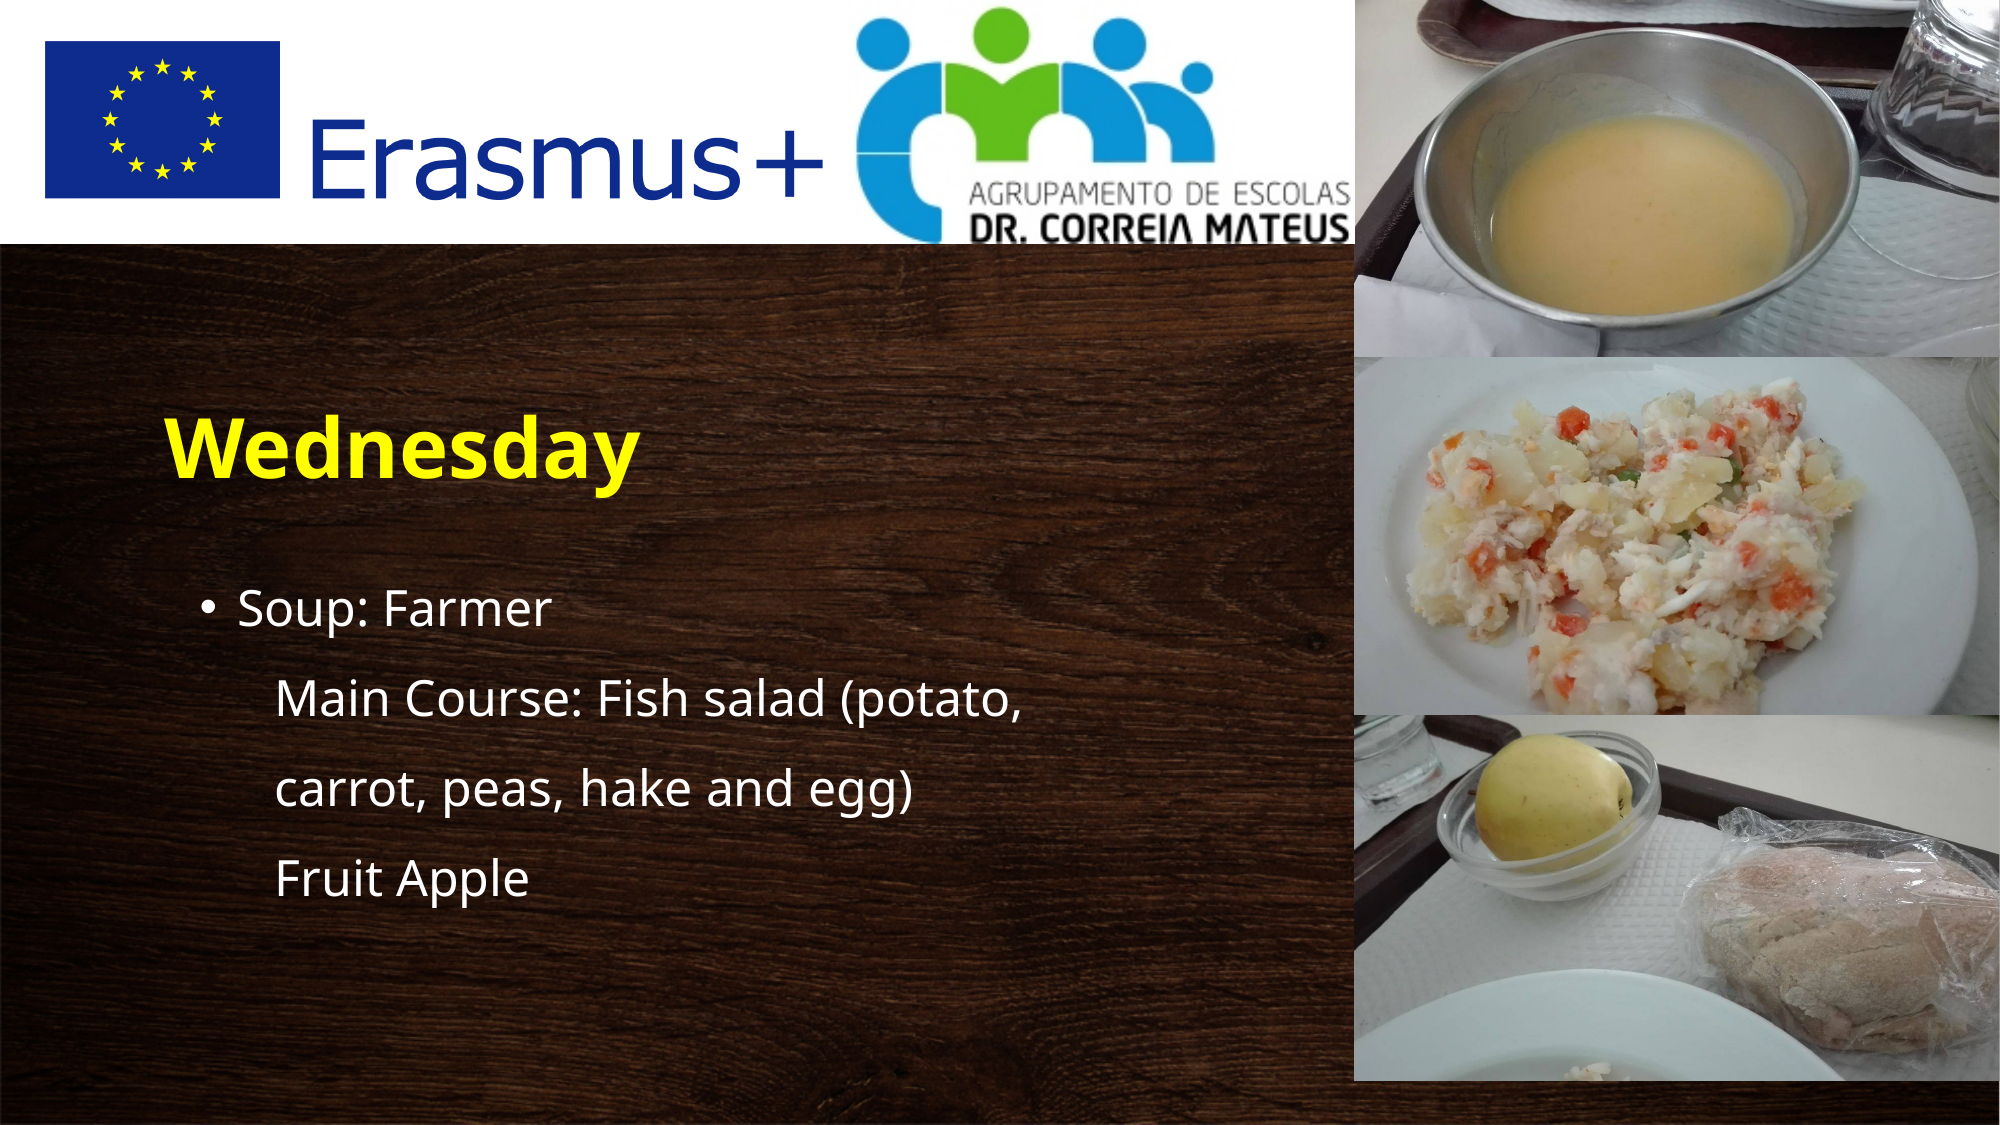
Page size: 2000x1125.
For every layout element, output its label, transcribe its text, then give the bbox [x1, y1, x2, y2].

picture [0, 0, 2000, 715]
text_box Wednesday [149, 361, 764, 502]
text_box Soup: Farmer Main Course: Fish salad (potato, carrot, peas, hake and egg) Fruit Apple [184, 538, 1150, 896]
picture [1354, 716, 2000, 1081]
